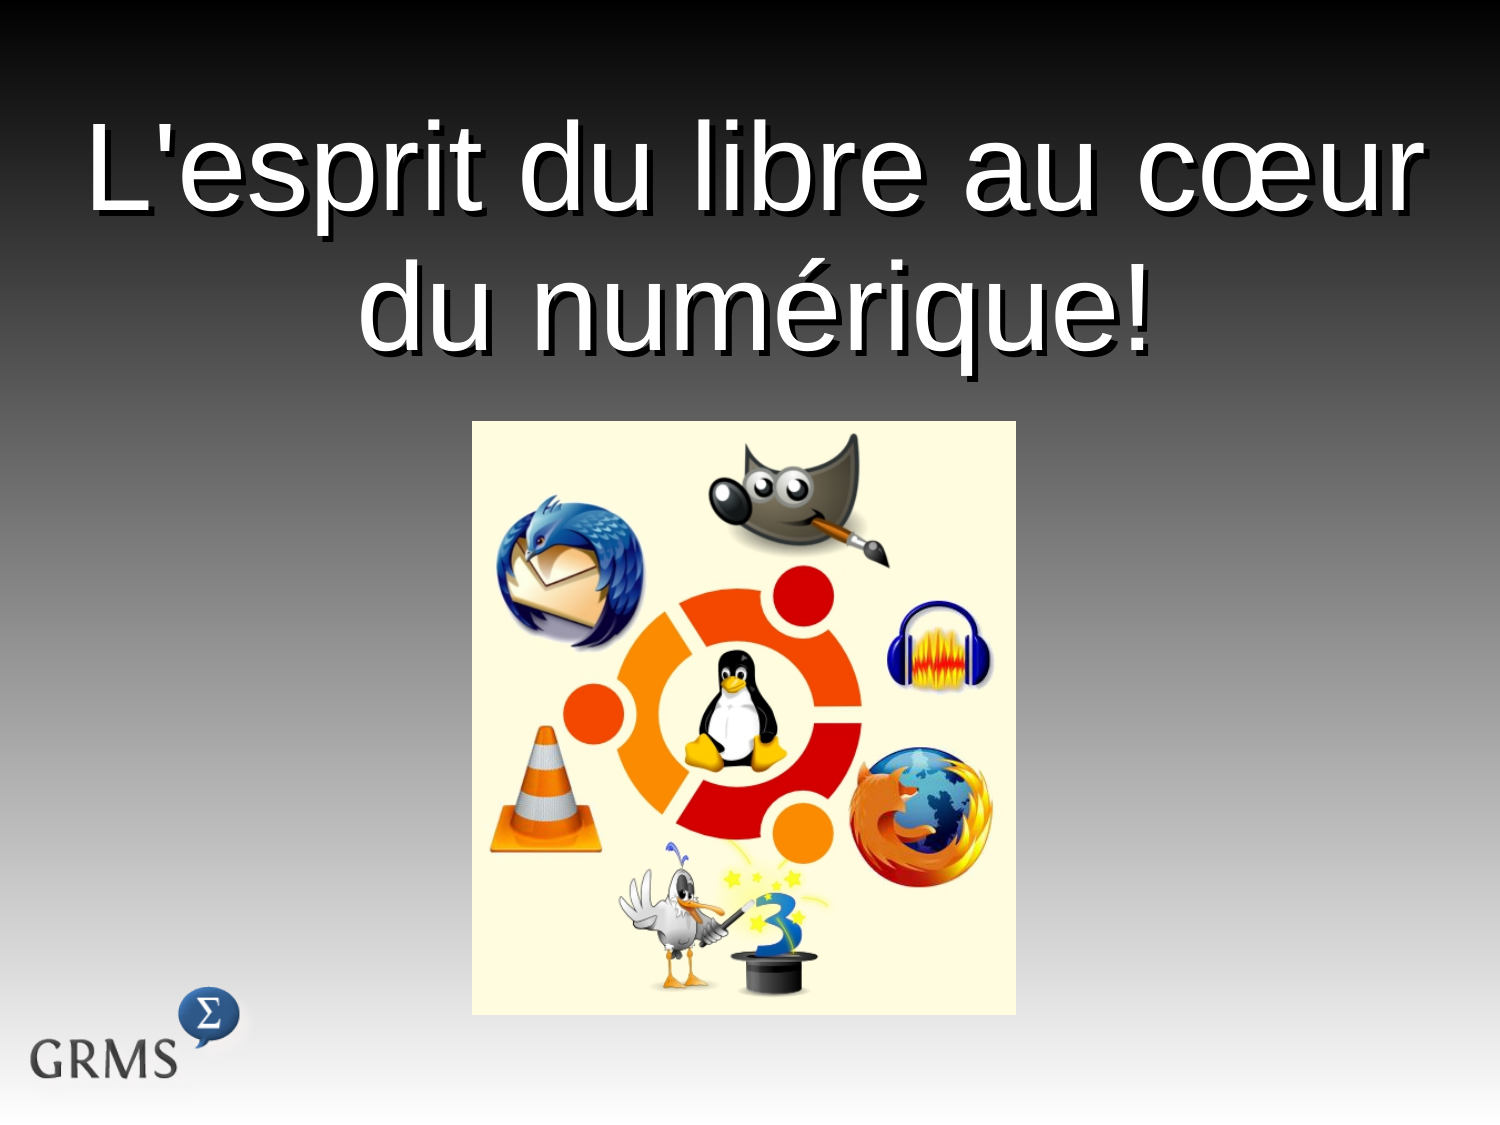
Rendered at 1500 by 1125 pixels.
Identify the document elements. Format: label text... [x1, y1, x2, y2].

picture [472, 421, 1016, 1015]
picture [16, 974, 267, 1107]
title L'esprit du libre au cœur du numérique! [70, 90, 1441, 379]
